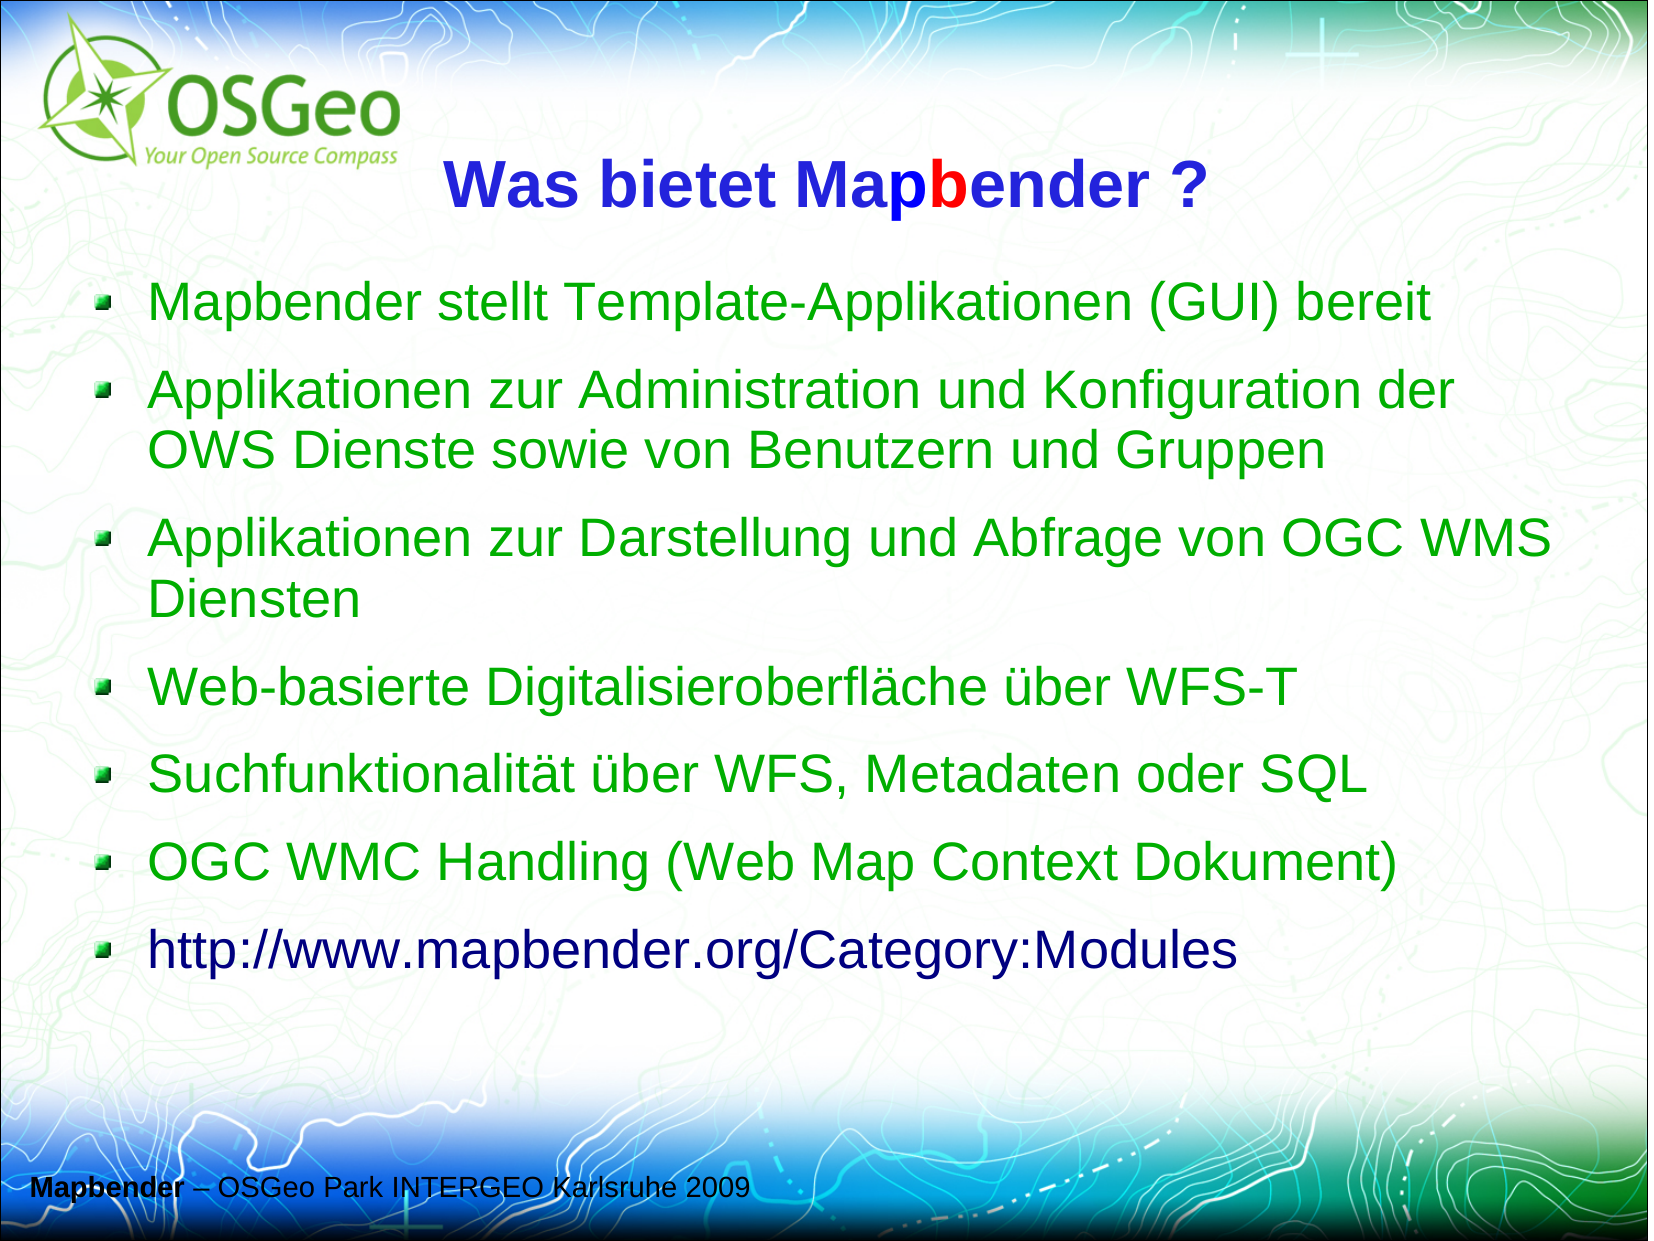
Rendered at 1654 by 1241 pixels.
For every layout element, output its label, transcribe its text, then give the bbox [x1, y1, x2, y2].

picture [1, 1, 1647, 1240]
list Mapbender stellt Template-Applikationen (GUI) bereit Applikationen zur Administration und Konfiguration der OWS Dienste sowie von Benutzern und Gruppen Applikationen zur Darstellung und Abfrage von OGC WMS Diensten Web-basierte Digitalisieroberfläche über WFS-T Suchfunktionalität über WFS, Metadaten oder SQL OGC WMC Handling (Web Map Context Dokument) http://www.mapbender.org/Category:Modules [76, 271, 1565, 1091]
title Was bietet Mapbender ? [82, 96, 1571, 272]
